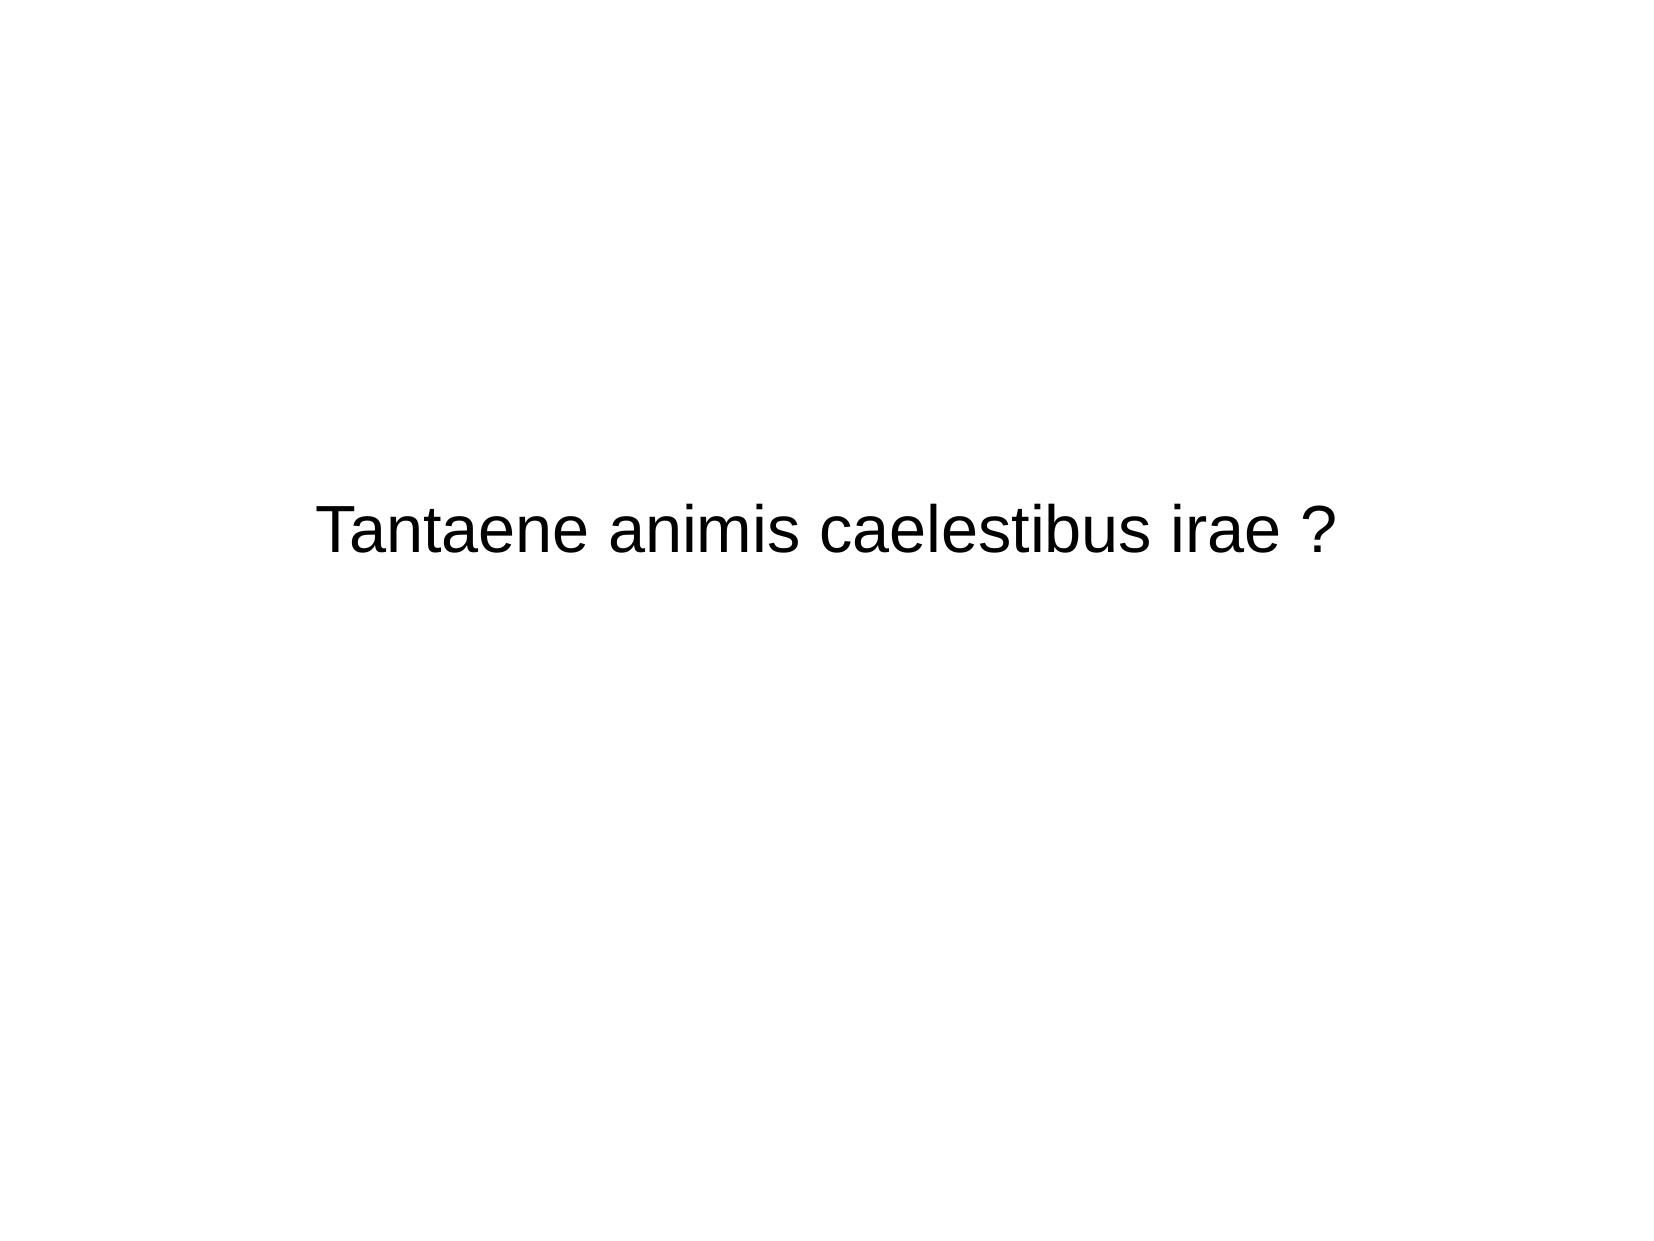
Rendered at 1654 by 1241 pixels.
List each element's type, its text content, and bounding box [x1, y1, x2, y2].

subtitle Tantaene animis caelestibus irae ? [82, 49, 1571, 1010]
